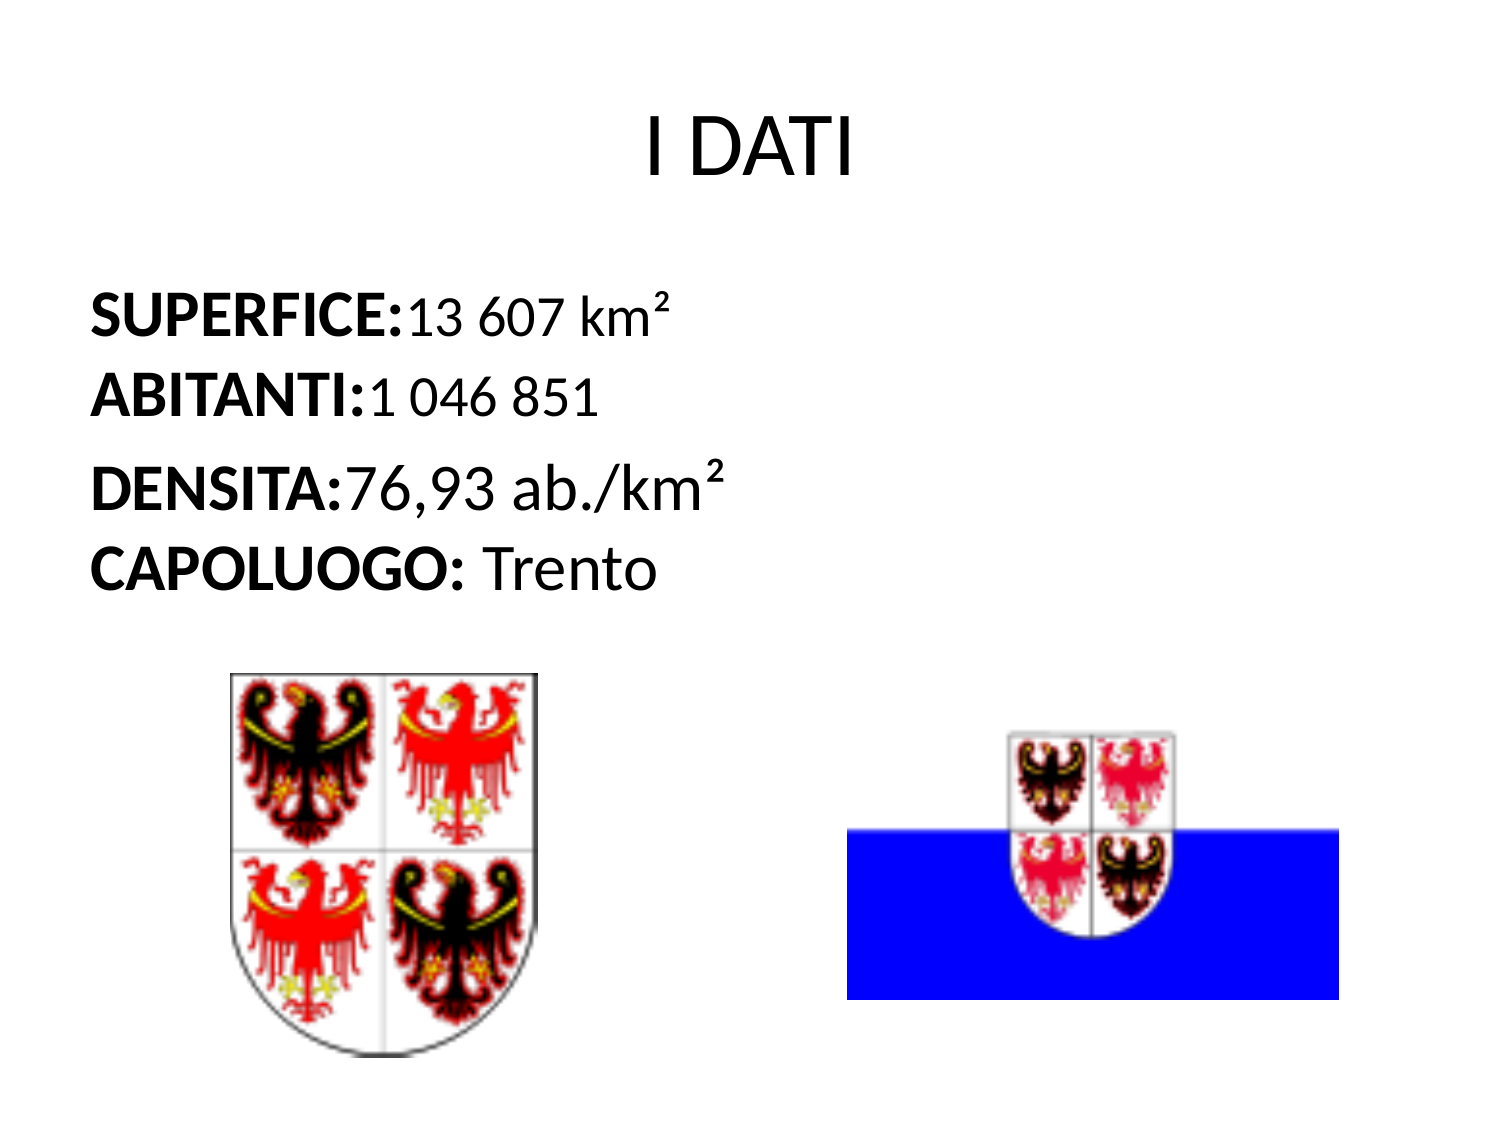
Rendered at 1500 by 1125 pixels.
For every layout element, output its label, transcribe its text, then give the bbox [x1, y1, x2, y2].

list SUPERFICE:13 607 km² ABITANTI:1 046 851 DENSITA:76,93 ab./km² CAPOLUOGO: Trento [75, 262, 1425, 1005]
picture [847, 673, 1339, 1000]
title I DATI [75, 45, 1425, 233]
picture [230, 673, 538, 1058]
